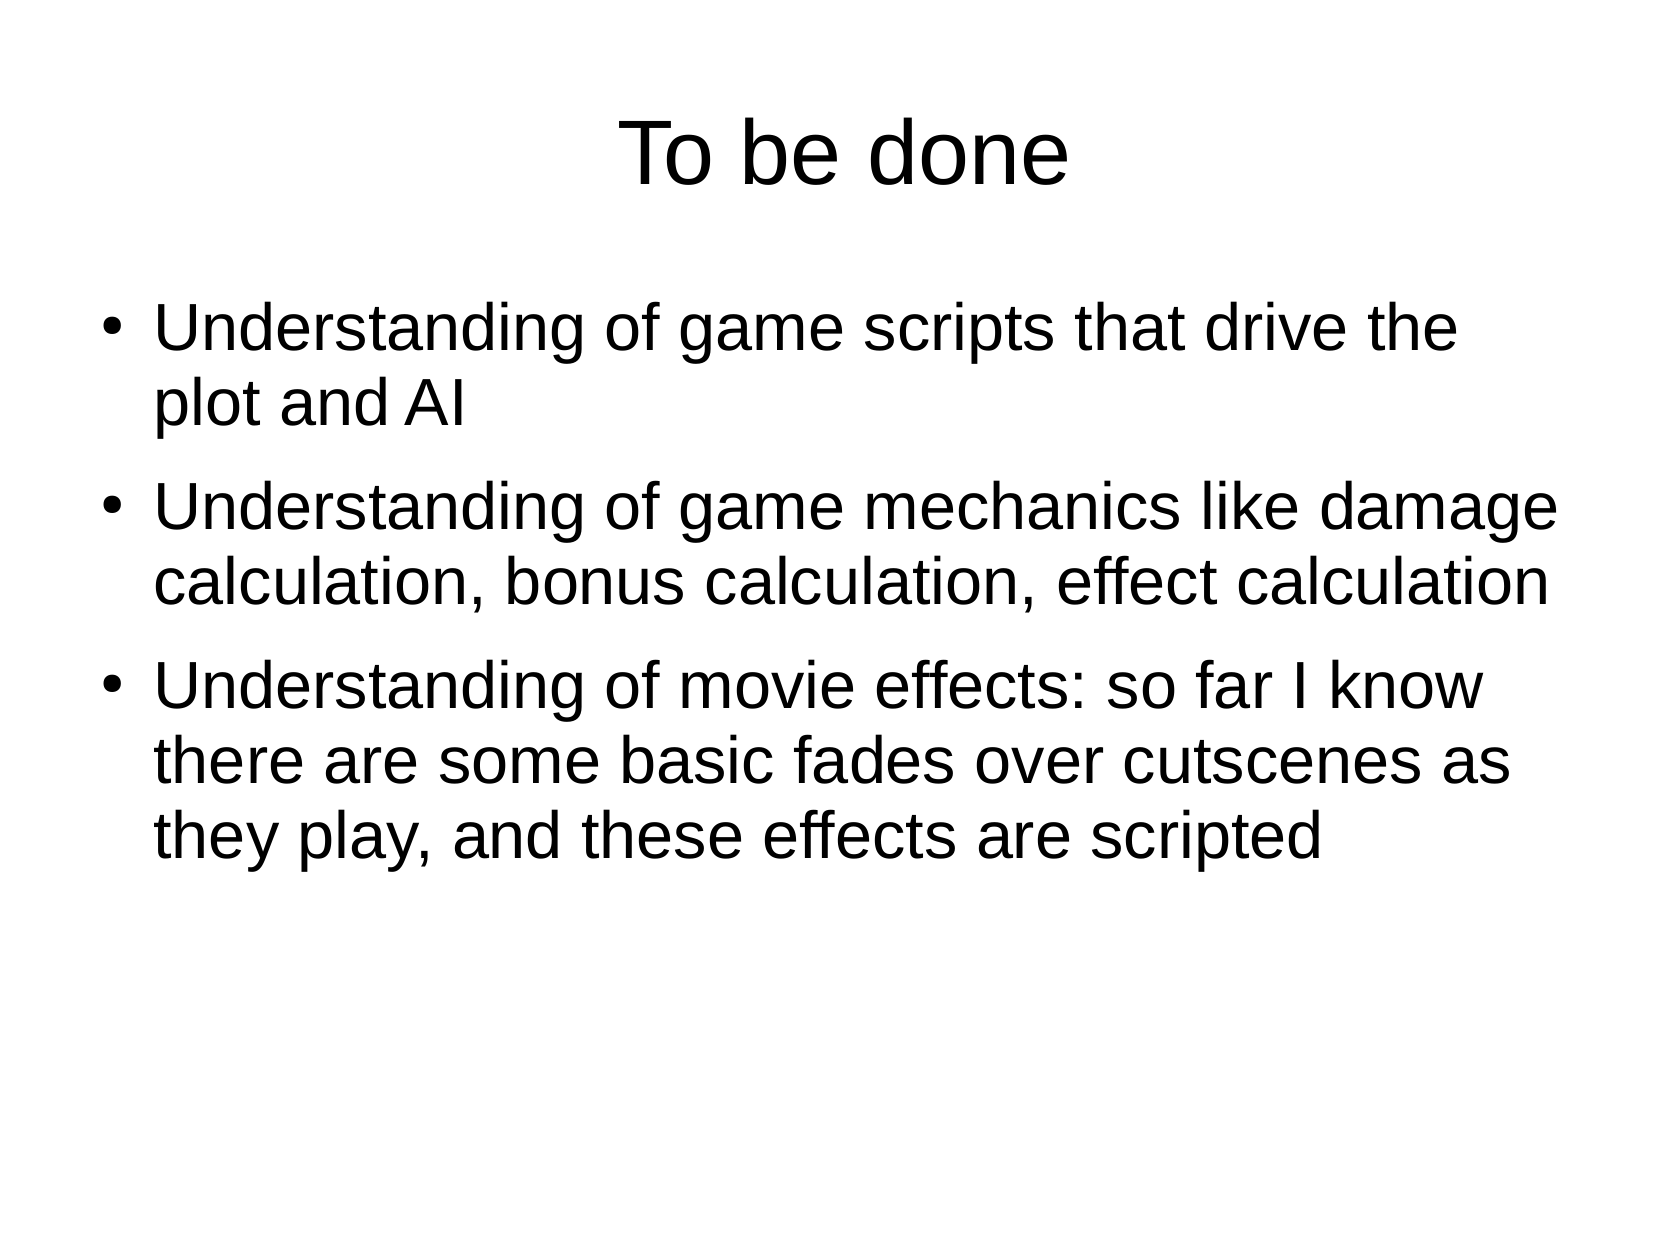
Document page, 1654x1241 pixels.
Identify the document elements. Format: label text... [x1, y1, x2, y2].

title To be done [82, 49, 1571, 257]
list Understanding of game scripts that drive the plot and AI Understanding of game mechanics like damage calculation, bonus calculation, effect calculation Understanding of movie effects: so far I know there are some basic fades over cutscenes as they play, and these effects are scripted [82, 290, 1571, 1010]
